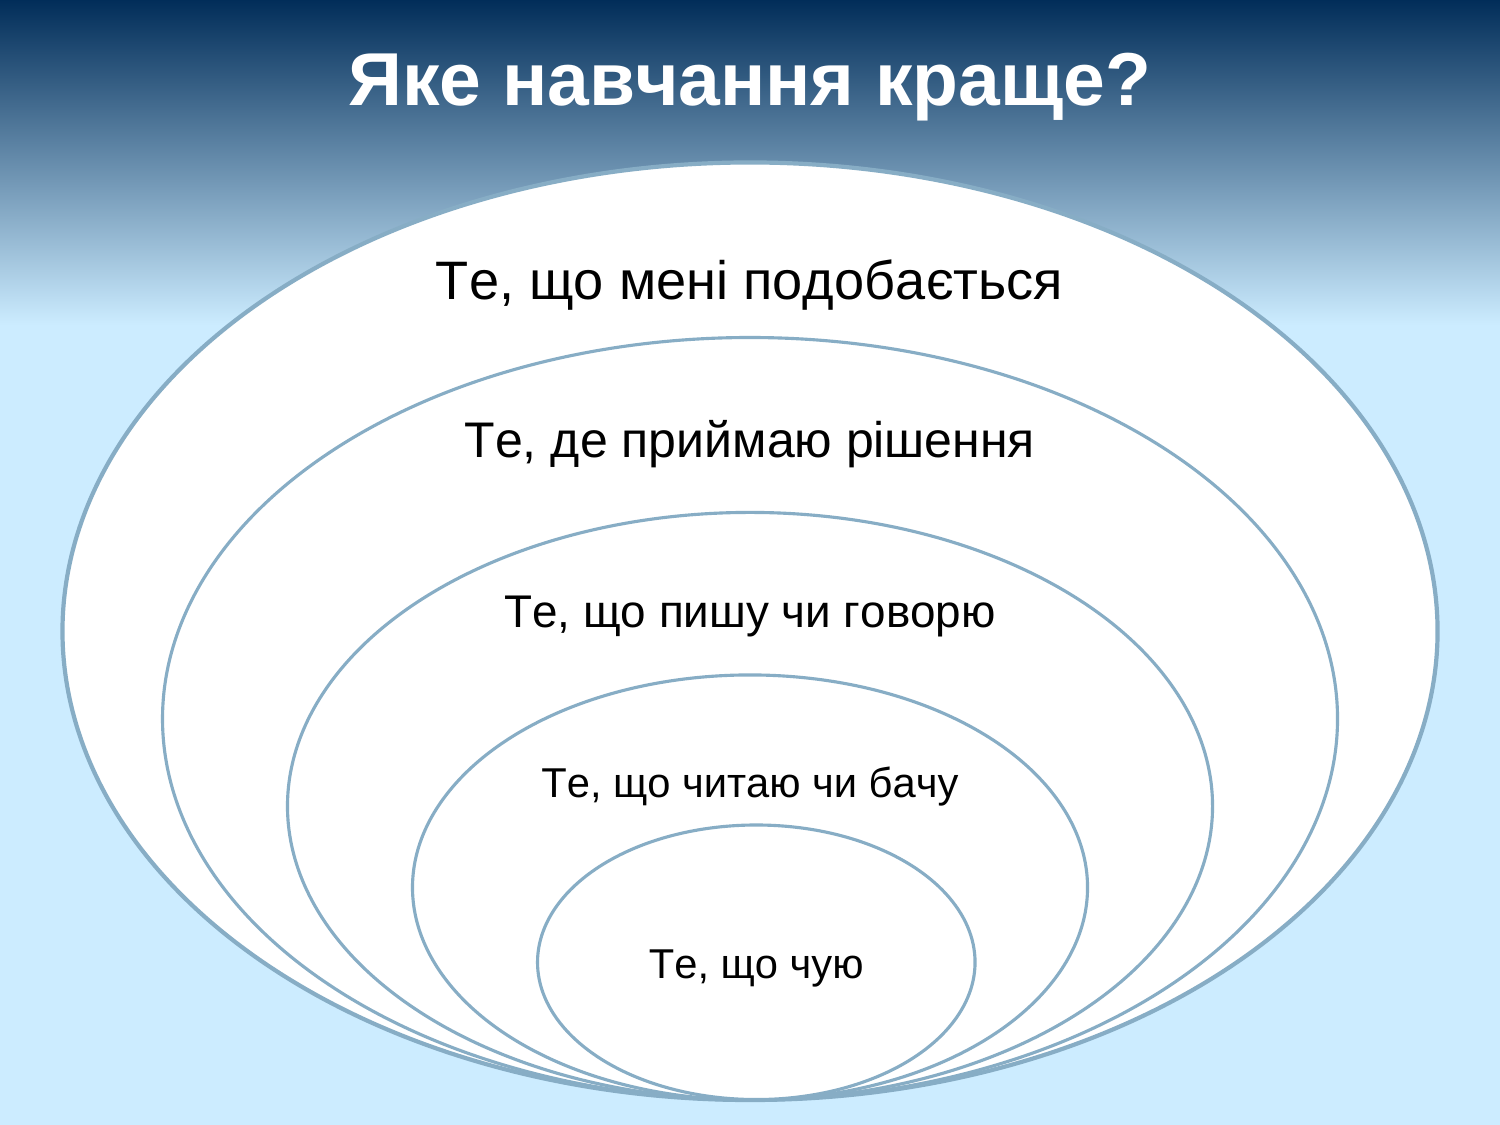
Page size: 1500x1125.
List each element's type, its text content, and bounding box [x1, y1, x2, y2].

text_box Те, де приймаю рішення [399, 399, 1101, 476]
text_box [62, 162, 1438, 1100]
text_box Те, що мені подобається [387, 237, 1113, 318]
text_box Те, що читаю чи бачу [481, 747, 1019, 814]
text_box Те, що чую [537, 825, 976, 1100]
title Яке навчання краще? [24, 22, 1476, 128]
text_box Те, що пишу чи говорю [437, 573, 1063, 645]
